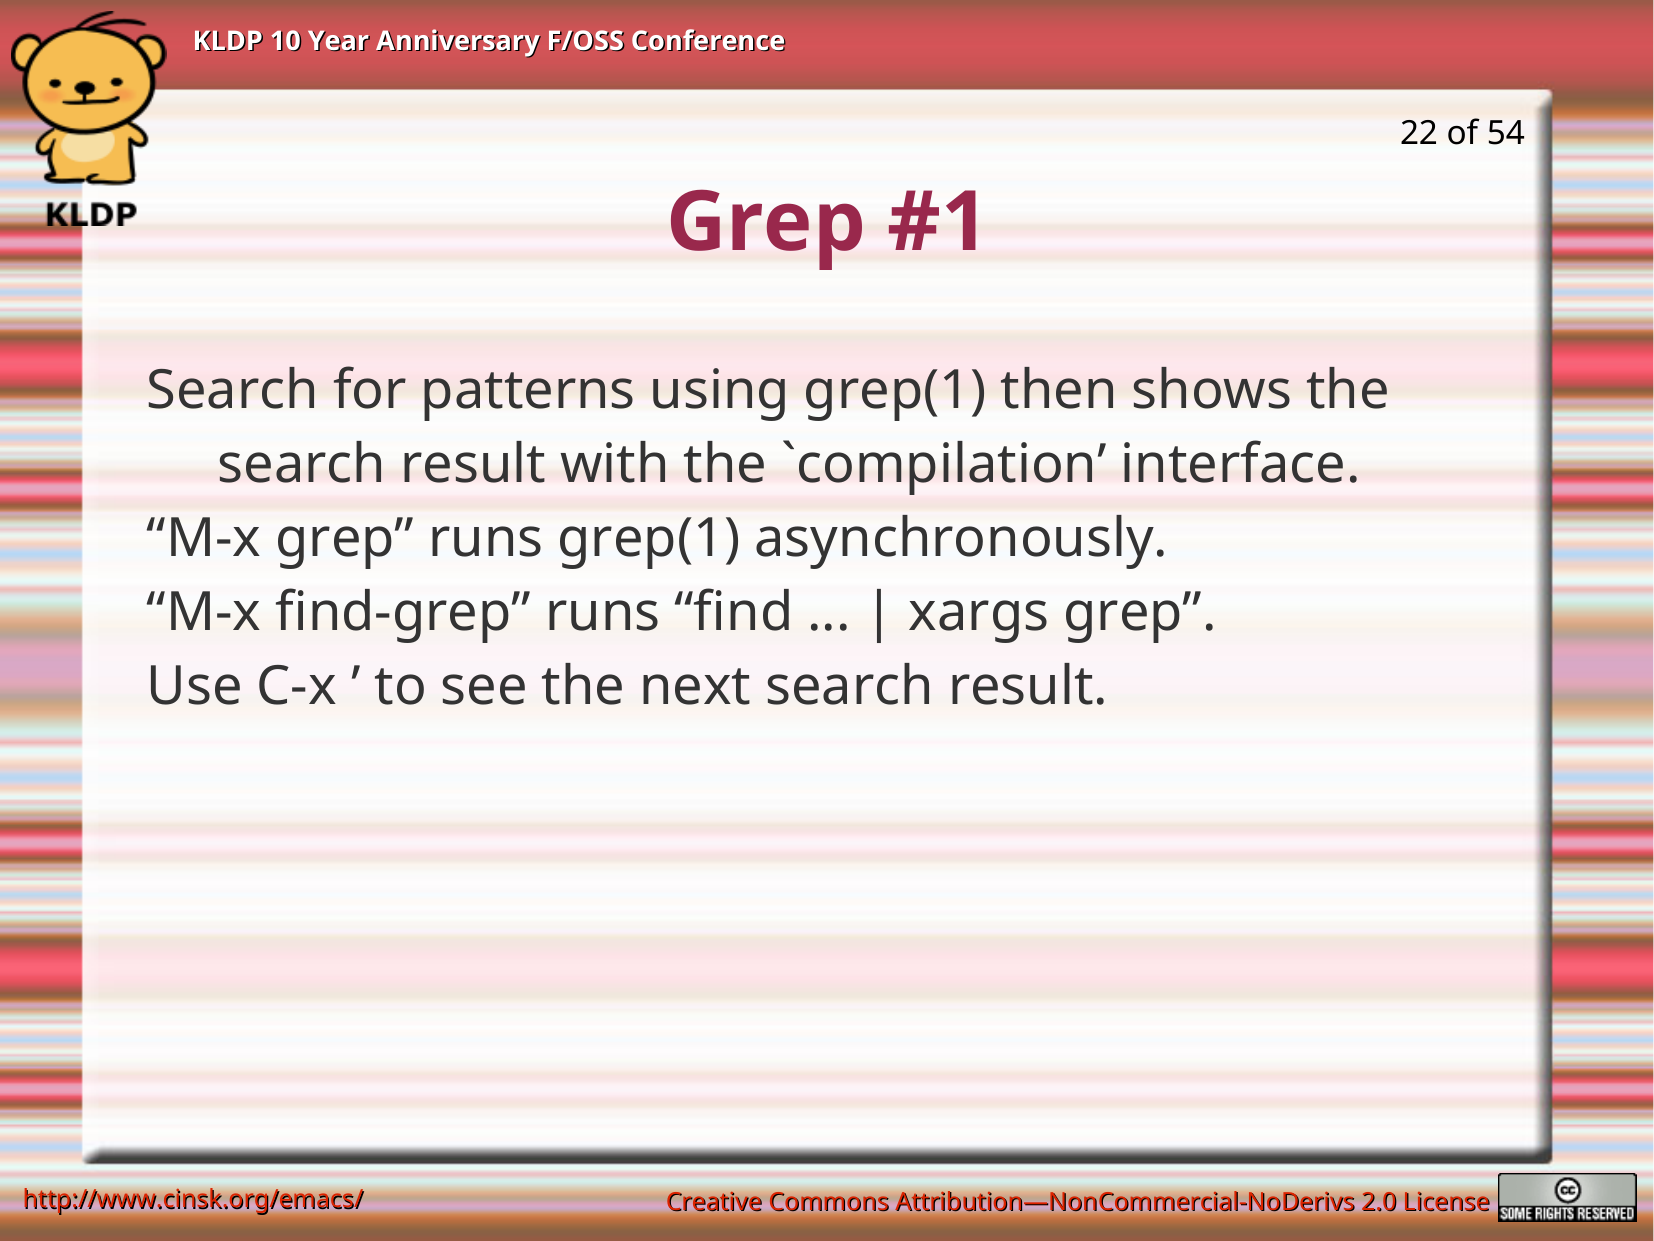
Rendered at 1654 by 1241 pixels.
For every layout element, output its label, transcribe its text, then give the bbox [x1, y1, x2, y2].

list Search for patterns using grep(1) then shows the search result with the `compilation’ interface. “M-x grep” runs grep(1) asynchronously. “M-x find-grep” runs “find ... | xargs grep”. Use C-x ’ to see the next search result. [134, 350, 1516, 1133]
picture [0, 0, 1654, 1241]
title Grep #1 [121, 114, 1534, 322]
